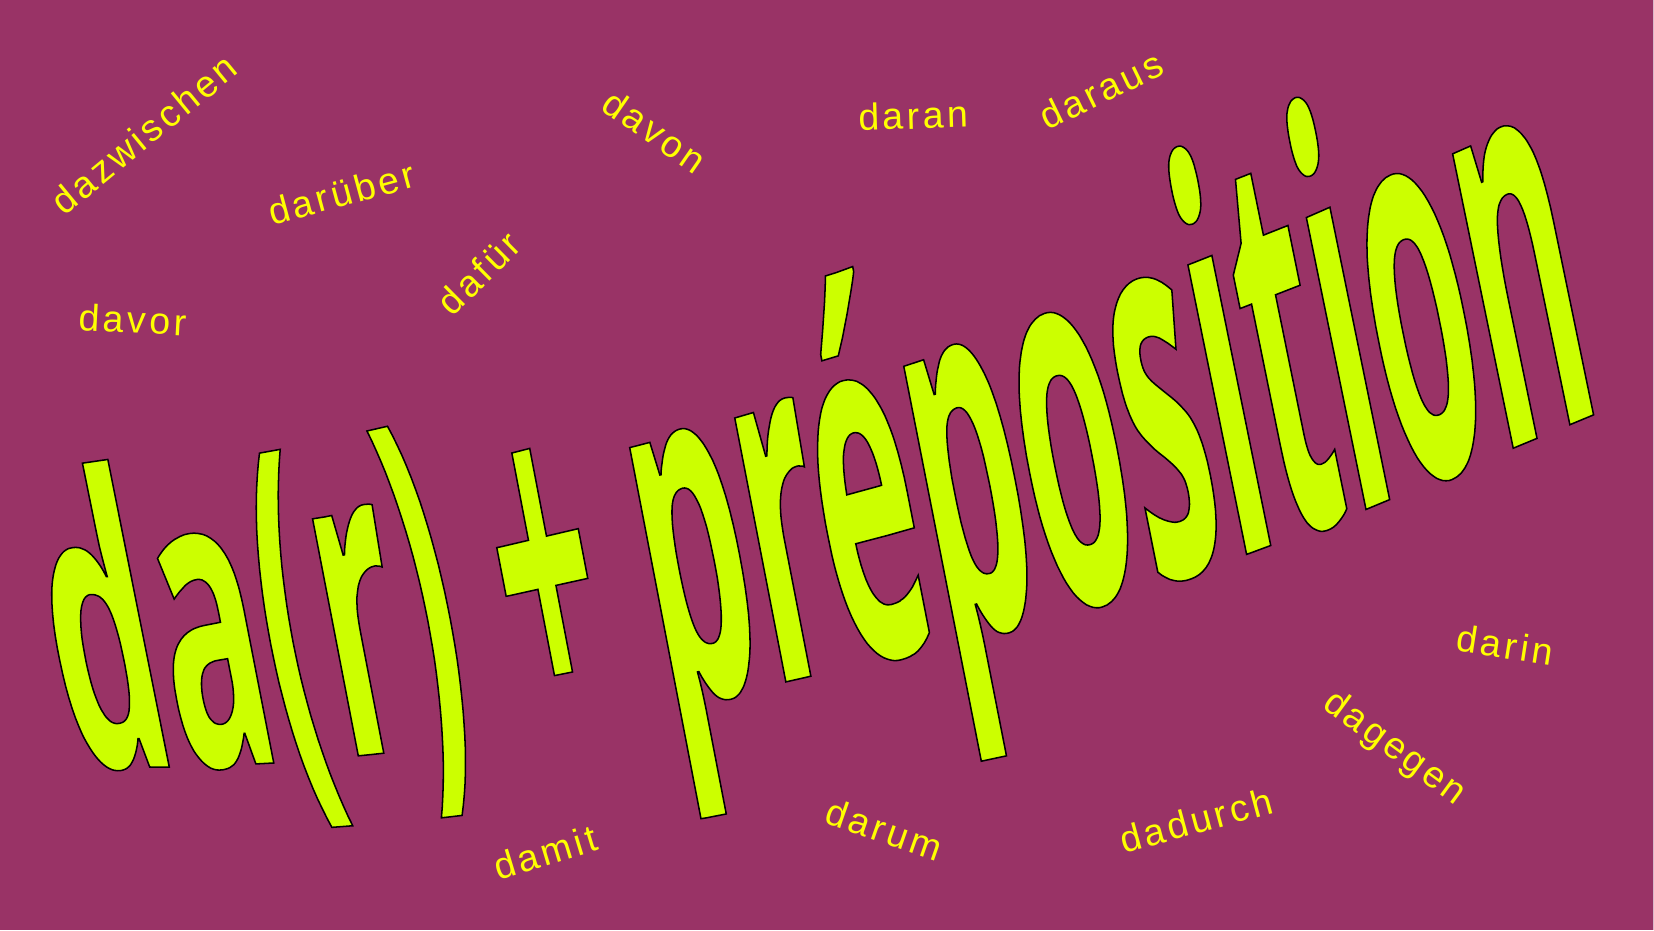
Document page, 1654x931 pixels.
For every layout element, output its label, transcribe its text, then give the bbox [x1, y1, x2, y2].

text_box darum [803, 776, 971, 886]
text_box damit [472, 804, 621, 900]
text_box da(r) + préposition [903, 343, 1027, 762]
text_box da(r) + préposition [1019, 312, 1128, 608]
text_box da(r) + préposition [817, 379, 930, 661]
text_box da(r) + préposition [1112, 277, 1217, 582]
text_box dadurch [1098, 765, 1300, 875]
text_box da(r) + préposition [1306, 207, 1390, 510]
text_box da(r) + préposition [1168, 146, 1201, 225]
text_box da(r) + préposition [51, 459, 170, 771]
text_box daran [842, 85, 985, 147]
text_box davor [62, 288, 207, 353]
text_box da(r) + préposition [629, 428, 751, 819]
text_box da(r) + préposition [1366, 173, 1476, 481]
text_box dazwischen [22, 24, 267, 244]
text_box da(r) + préposition [734, 397, 811, 682]
text_box darüber [247, 141, 438, 245]
text_box davon [578, 66, 738, 201]
text_box da(r) + préposition [496, 448, 588, 676]
text_box da(r) + préposition [366, 426, 466, 818]
text_box da(r) + préposition [157, 533, 274, 771]
text_box da(r) + préposition [1286, 97, 1319, 177]
text_box da(r) + préposition [1233, 173, 1347, 532]
text_box da(r) + préposition [312, 504, 384, 756]
text_box da(r) + préposition [820, 266, 854, 361]
text_box dafür [413, 200, 552, 339]
text_box darin [1437, 607, 1583, 686]
text_box da(r) + préposition [1187, 255, 1271, 555]
text_box daraus [1016, 26, 1193, 152]
text_box dagegen [1297, 661, 1501, 835]
text_box da(r) + préposition [1452, 125, 1594, 449]
text_box da(r) + préposition [256, 449, 353, 828]
